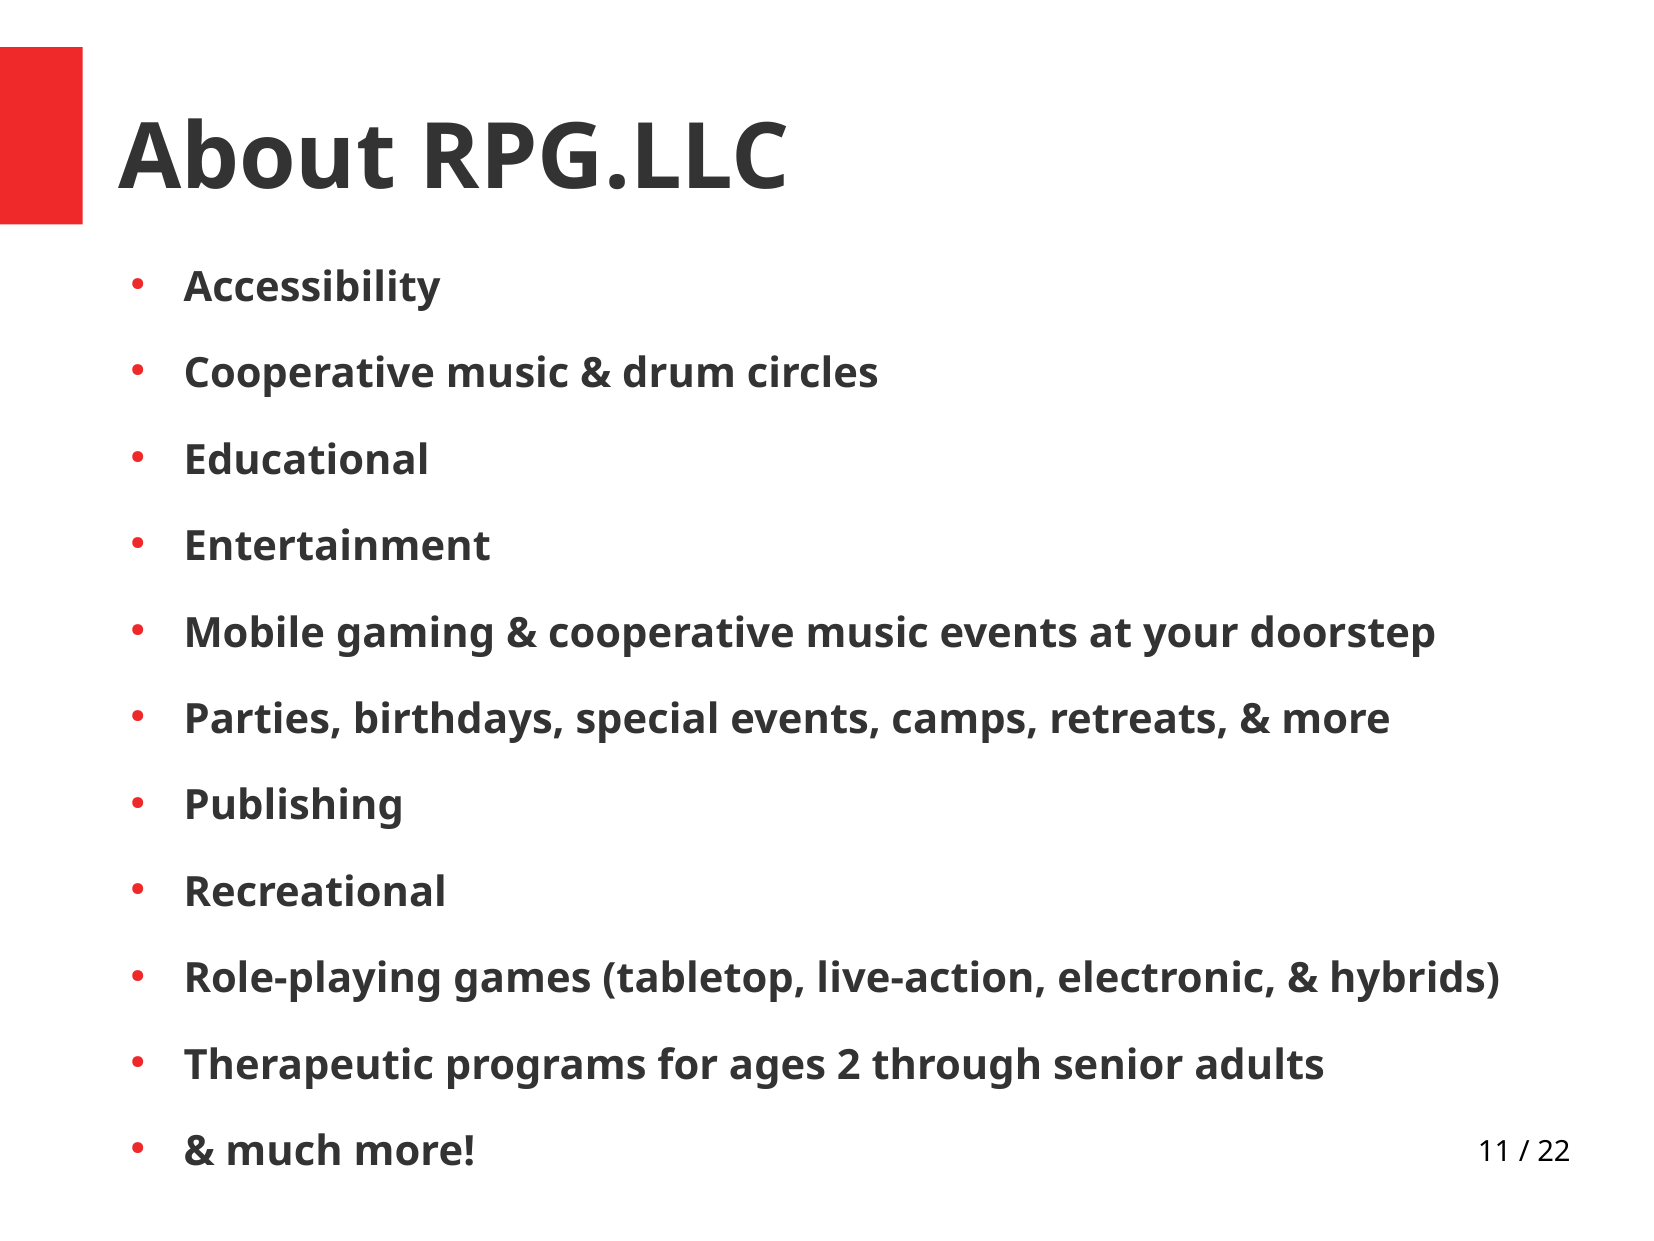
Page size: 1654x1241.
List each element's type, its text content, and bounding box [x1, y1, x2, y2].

list Accessibility Cooperative music & drum circles Educational Entertainment Mobile gaming & cooperative music events at your doorstep Parties, birthdays, special events, camps, retreats, & more Publishing Recreational Role-playing games (tabletop, live-action, electronic, & hybrids) Therapeutic programs for ages 2 through senior adults & much more! [112, 256, 1531, 976]
title About RPG.LLC [118, 49, 1571, 257]
